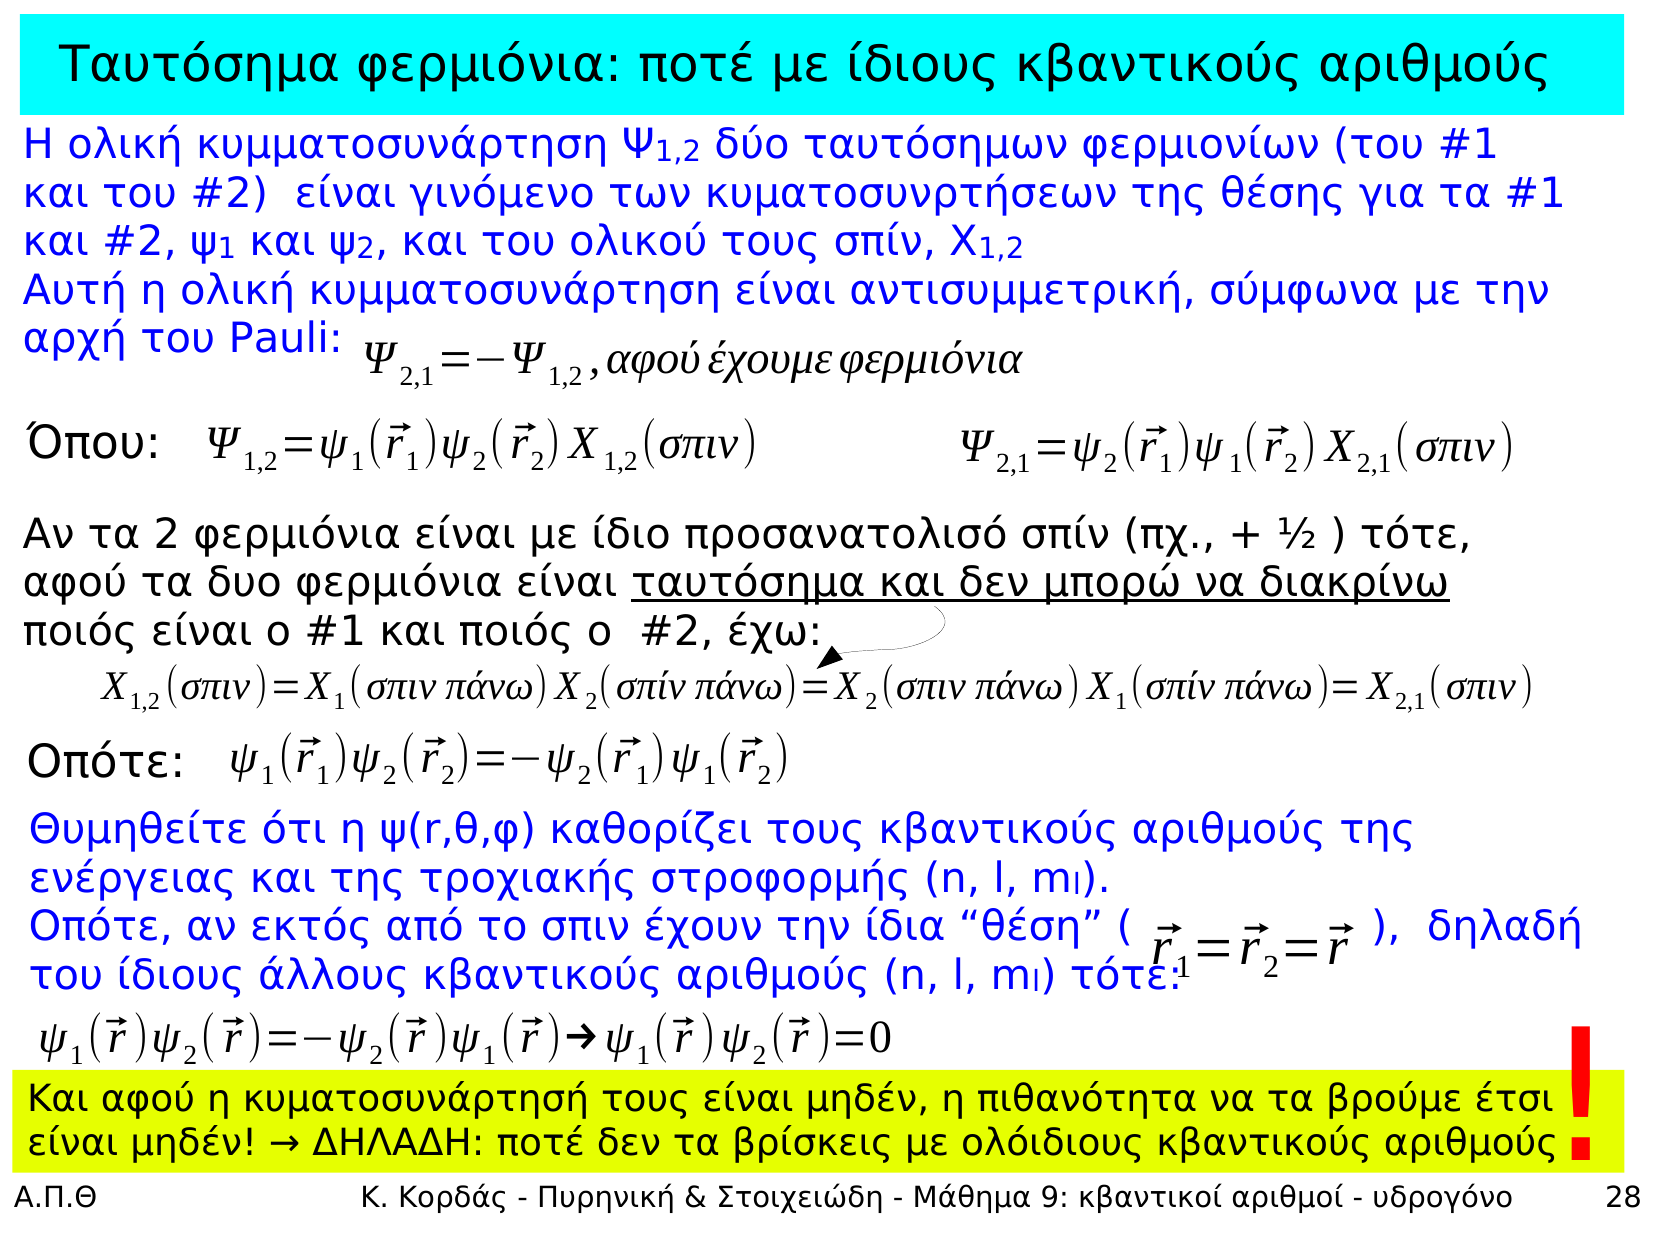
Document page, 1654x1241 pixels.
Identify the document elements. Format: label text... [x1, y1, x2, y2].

title Ταυτόσημα φερμιόνια: ποτέ με ίδιους κβαντικούς αριθμούς [19, 14, 1625, 115]
text_box ! [1530, 983, 1619, 1212]
text_box Όπου: [11, 408, 177, 477]
text_box Αν τα 2 φερμιόνια είναι με ίδιο προσανατολισό σπίν (πχ., + ½ ) τότε, αφού τα δυο φερμιόνια είναι ταυτόσημα και δεν μπορώ να διακρίνω ποιός είναι ο #1 και ποιός ο #2, έχω: [7, 501, 1501, 664]
text_box Η ολική κυμματοσυνάρτηση Ψ1,2 δύο ταυτόσημων φερμιονίων (του #1 και του #2) είναι γινόμενο των κυματοσυνρτήσεων της θέσης για τα #1 και #2, ψ1 και ψ2, και του ολικού τους σπίν, Χ1,2 Αυτή η ολική κυμματοσυνάρτηση είναι αντισυμμετρική, σύμφωνα με την αρχή του Pauli: [7, 112, 1589, 392]
chart [26, 1009, 906, 1069]
chart [193, 415, 771, 476]
chart [217, 729, 801, 790]
text_box Οπότε: [11, 727, 201, 796]
chart [1138, 917, 1369, 986]
chart [88, 661, 1543, 714]
text_box Θυμηθείτε ότι η ψ(r,θ,φ) καθορίζει τους κβαντικούς αριθμούς της ενέργειας και της τροχιακής στροφορμής (n, l, ml). Οπότε, αν εκτός από το σπιν έχουν την ίδια “θέση” ( ), δηλαδή του ίδιους άλλους κβαντικούς αριθμούς (n, l, ml) τότε: [13, 797, 1613, 1069]
text_box Και αφού η κυματοσυνάρτησή τους είναι μηδέν, η πιθανότητα να τα βρούμε έτσι είναι μηδέν! → ΔΗΛΑΔΗ: ποτέ δεν τα βρίσκεις με ολόιδιους κβαντικούς αριθμούς [12, 1069, 1530, 1173]
chart [946, 417, 1525, 478]
